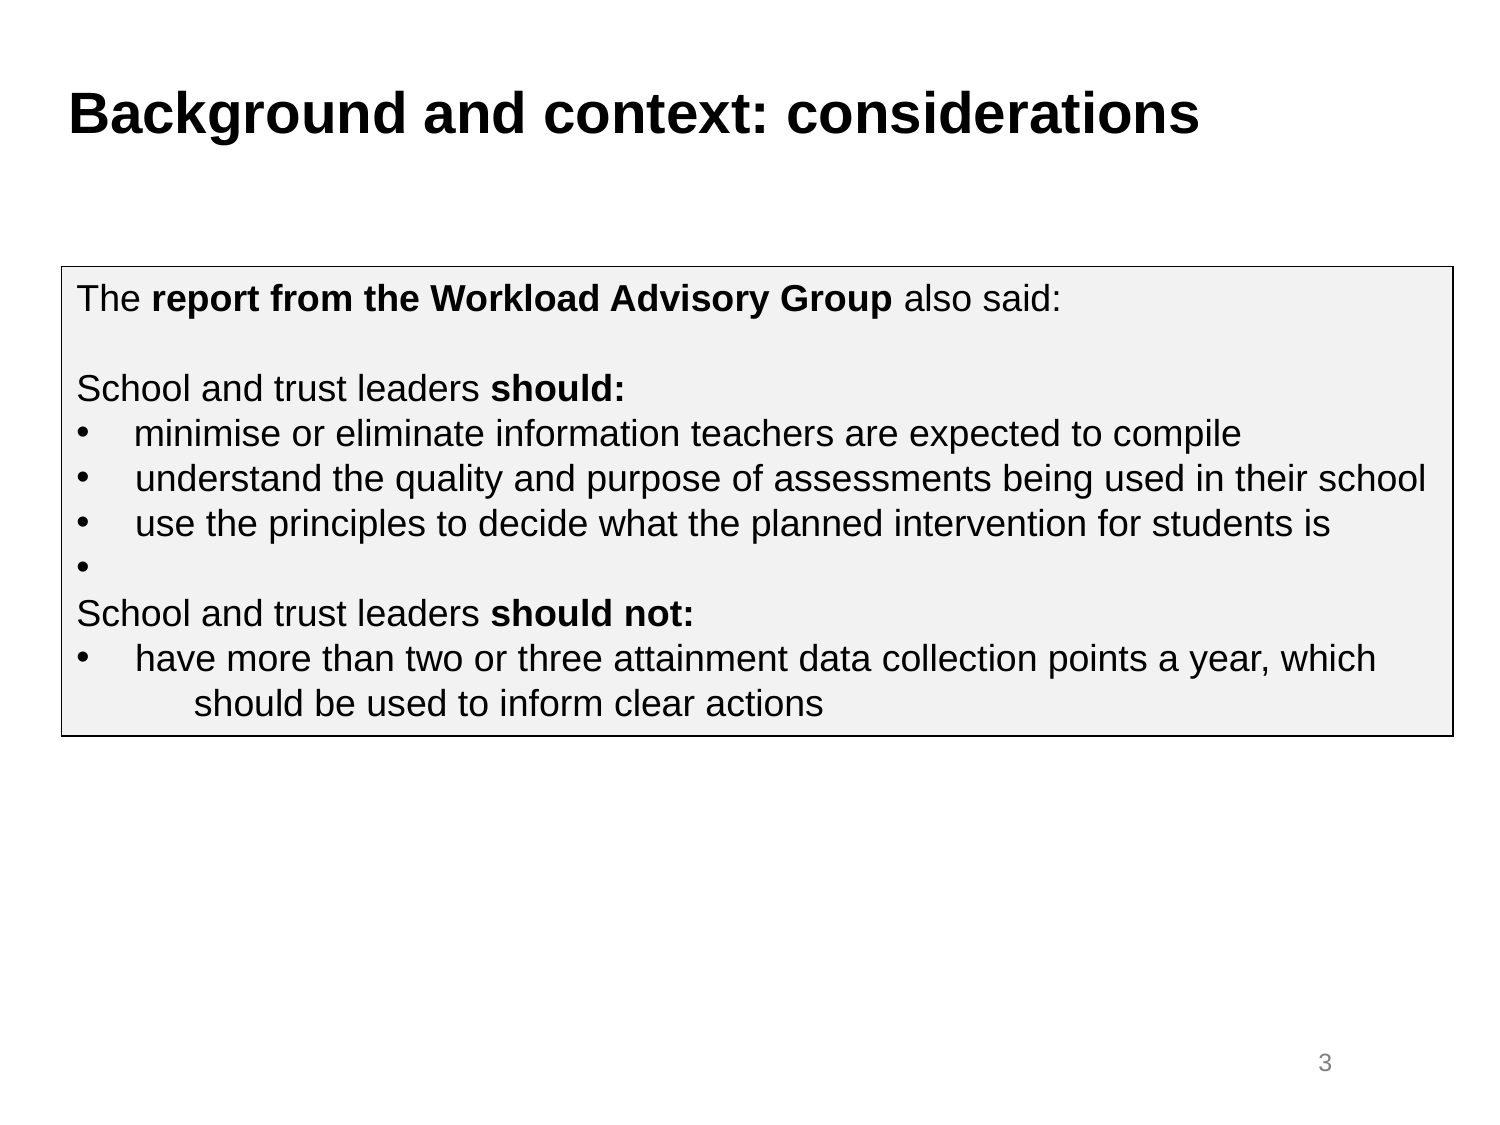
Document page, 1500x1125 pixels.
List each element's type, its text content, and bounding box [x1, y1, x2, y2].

text_box [1303, 1039, 1388, 1099]
title Background and context: considerations [53, 52, 1436, 168]
text_box The report from the Workload Advisory Group also said: School and trust leaders should: minimise or eliminate information teachers are expected to compile understand the quality and purpose of assessments being used in their school use the principles to decide what the planned intervention for students is School and trust leaders should not: have more than two or three attainment data collection points a year, which should be used to inform clear actions [61, 266, 1453, 736]
